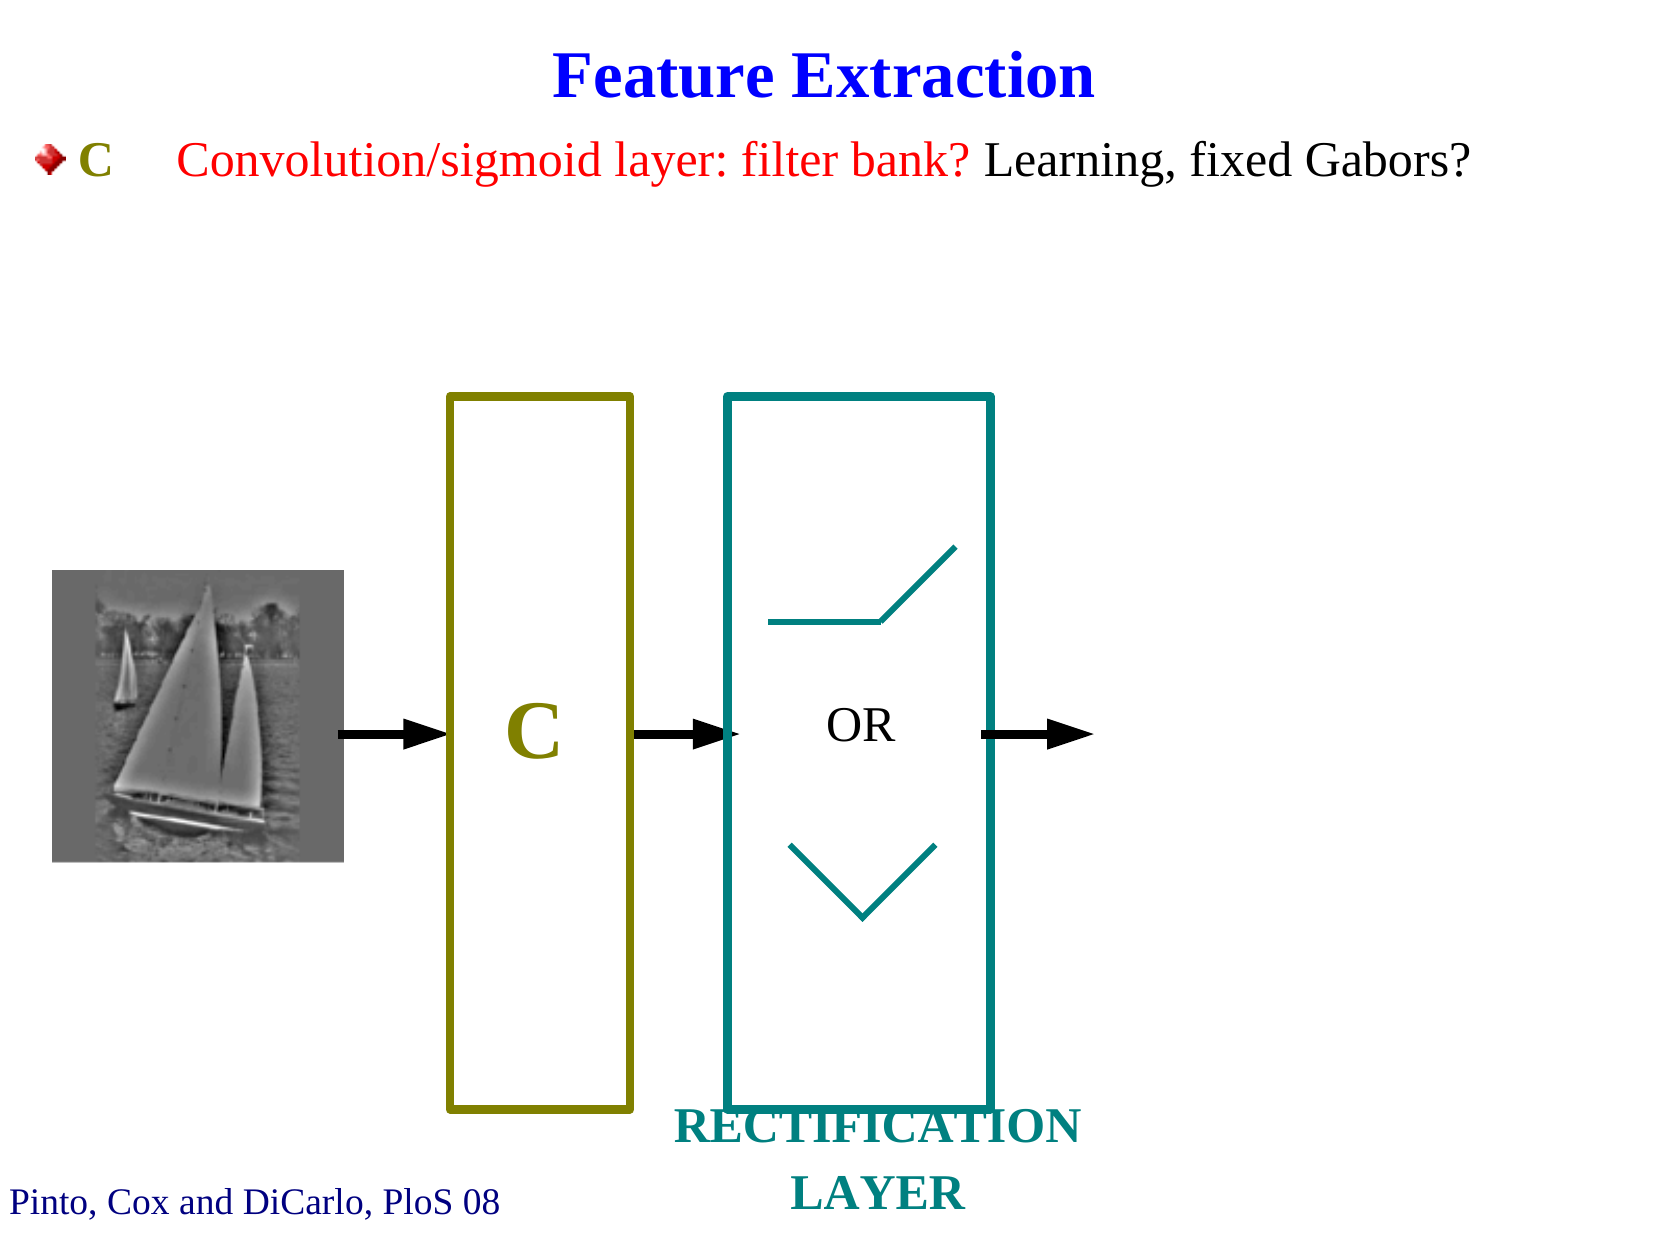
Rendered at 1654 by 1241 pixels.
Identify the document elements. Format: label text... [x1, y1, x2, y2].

text_box Pinto, Cox and DiCarlo, PloS 08 [9, 1181, 760, 1227]
text_box OR [748, 696, 974, 758]
text_box C Convolution/sigmoid layer: filter bank? Learning, fixed Gabors? [35, 132, 1501, 198]
text_box Feature Extraction [37, 37, 1613, 125]
picture [52, 570, 344, 865]
text_box C [426, 683, 644, 793]
text_box RECTIFICATION LAYER [615, 1097, 1141, 1241]
